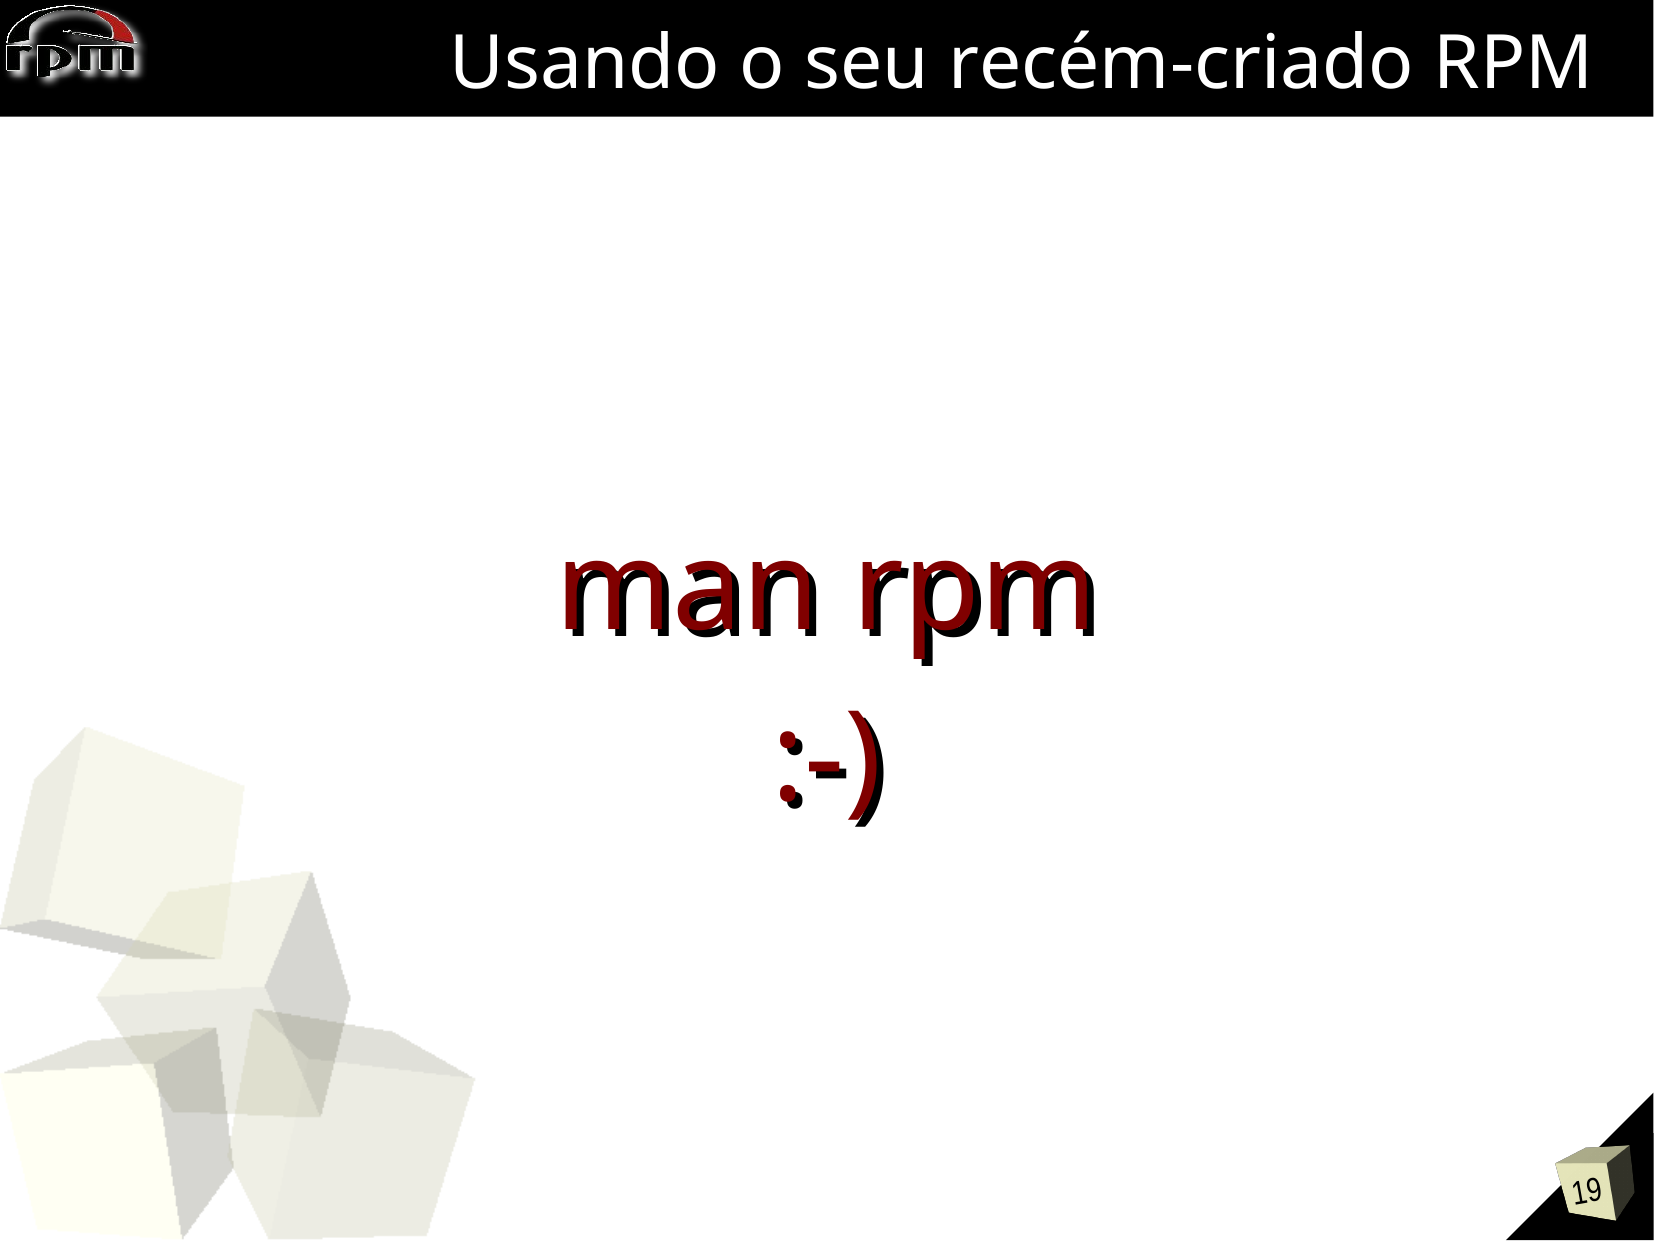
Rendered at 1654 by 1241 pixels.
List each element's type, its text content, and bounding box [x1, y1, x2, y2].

picture [0, 0, 118, 89]
text_box man rpm :-) [177, 495, 1477, 798]
title Usando o seu recém-criado RPM [118, 0, 1595, 119]
picture [0, 726, 477, 1241]
